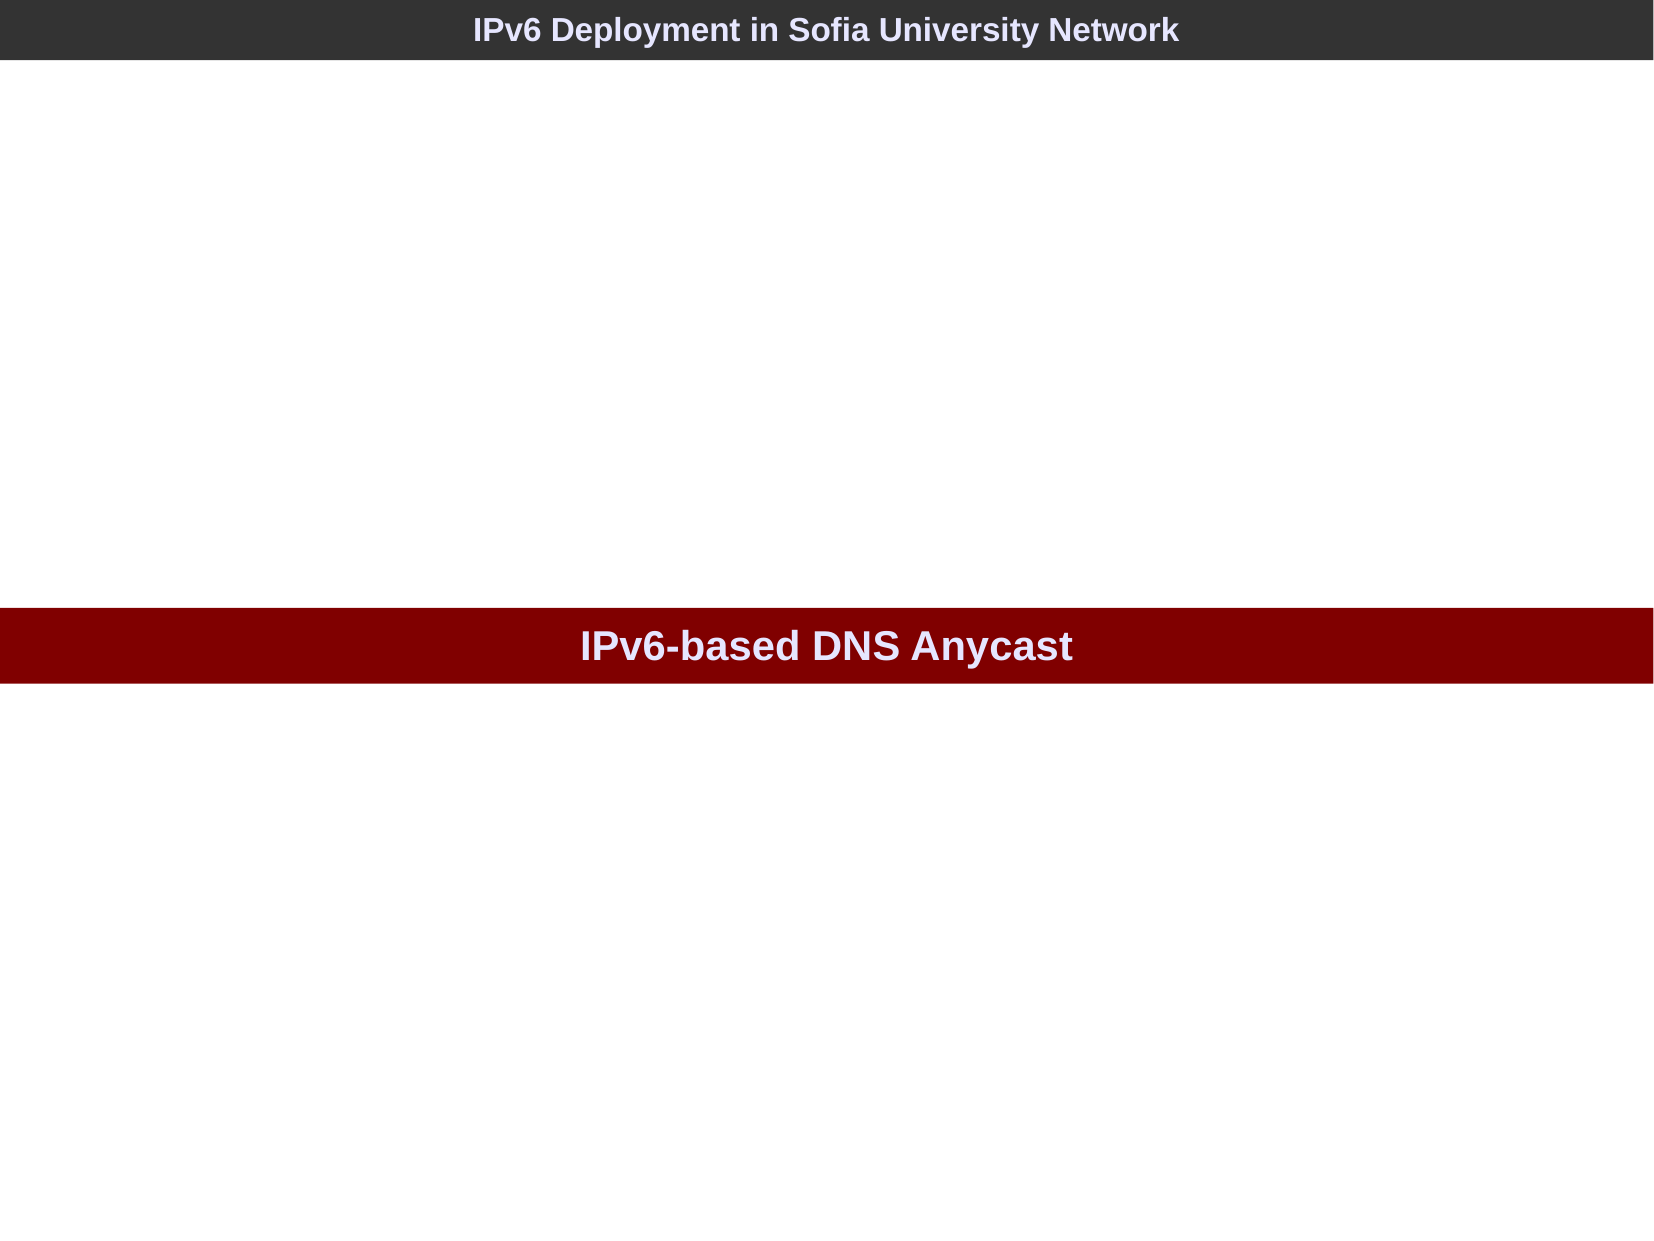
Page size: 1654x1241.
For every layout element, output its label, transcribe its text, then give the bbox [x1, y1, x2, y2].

text_box IPv6 Deployment in Sofia University Network [0, 0, 1654, 61]
text_box IPv6-based DNS Anycast [0, 607, 1654, 684]
